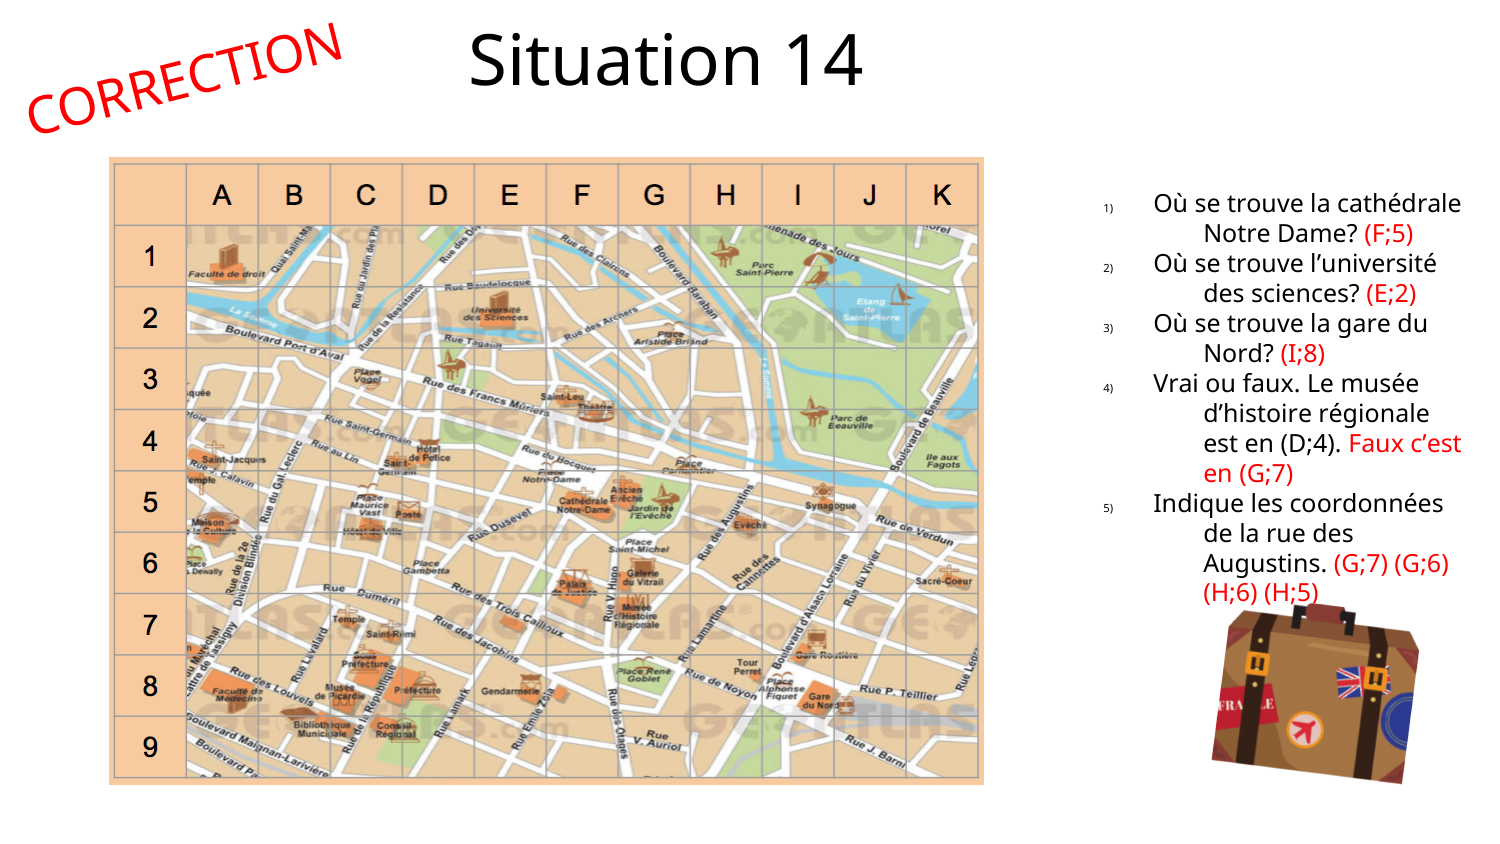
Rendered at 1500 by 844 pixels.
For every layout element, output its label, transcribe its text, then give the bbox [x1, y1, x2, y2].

text_box CORRECTION [0, 0, 523, 167]
picture [109, 157, 984, 785]
text_box Situation 14 [453, 0, 1219, 117]
picture [1172, 556, 1445, 815]
text_box Où se trouve la cathédrale Notre Dame? (F;5) Où se trouve l’université des sciences? (E;2) Où se trouve la gare du Nord? (I;8) Vrai ou faux. Le musée d’histoire régionale est en (D;4). Faux c’est en (G;7) Indique les coordonnées de la rue des Augustins. (G;7) (G;6) (H;6) (H;5) [1038, 172, 1482, 567]
